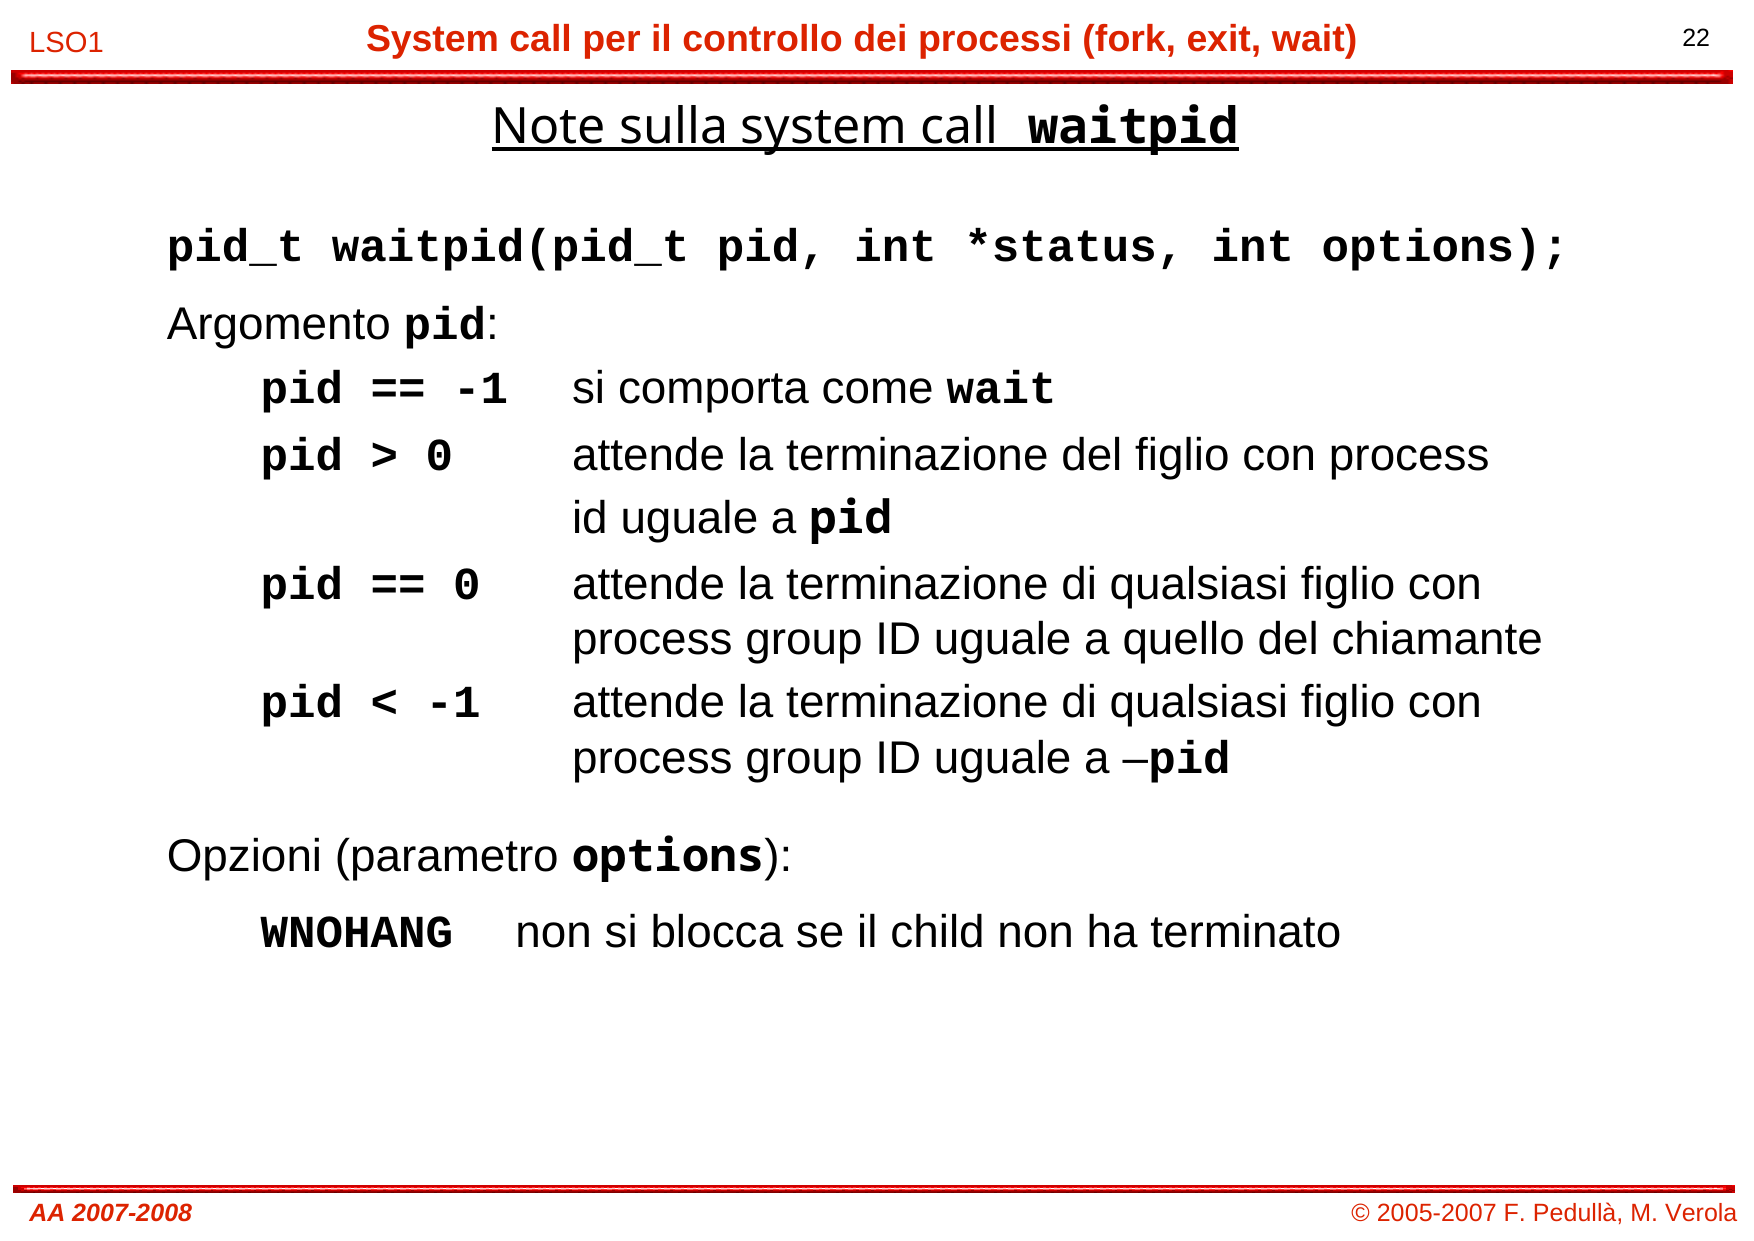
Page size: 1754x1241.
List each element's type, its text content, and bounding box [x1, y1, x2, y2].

picture [11, 70, 1733, 84]
title Note sulla system call waitpid [426, 78, 1305, 174]
picture [13, 1185, 1735, 1193]
list pid_t waitpid(pid_t pid, int *status, int options); Argomento pid: pid == -1 si comporta come wait pid > 0 attende la terminazione del figlio con process id uguale a pid pid == 0 attende la terminazione di qualsiasi figlio con process group ID uguale a quello del chiamante pid < -1 attende la terminazione di qualsiasi figlio con process group ID uguale a –pid Opzioni (parametro options): WNOHANG non si blocca se il child non ha terminato [58, 206, 1646, 1053]
